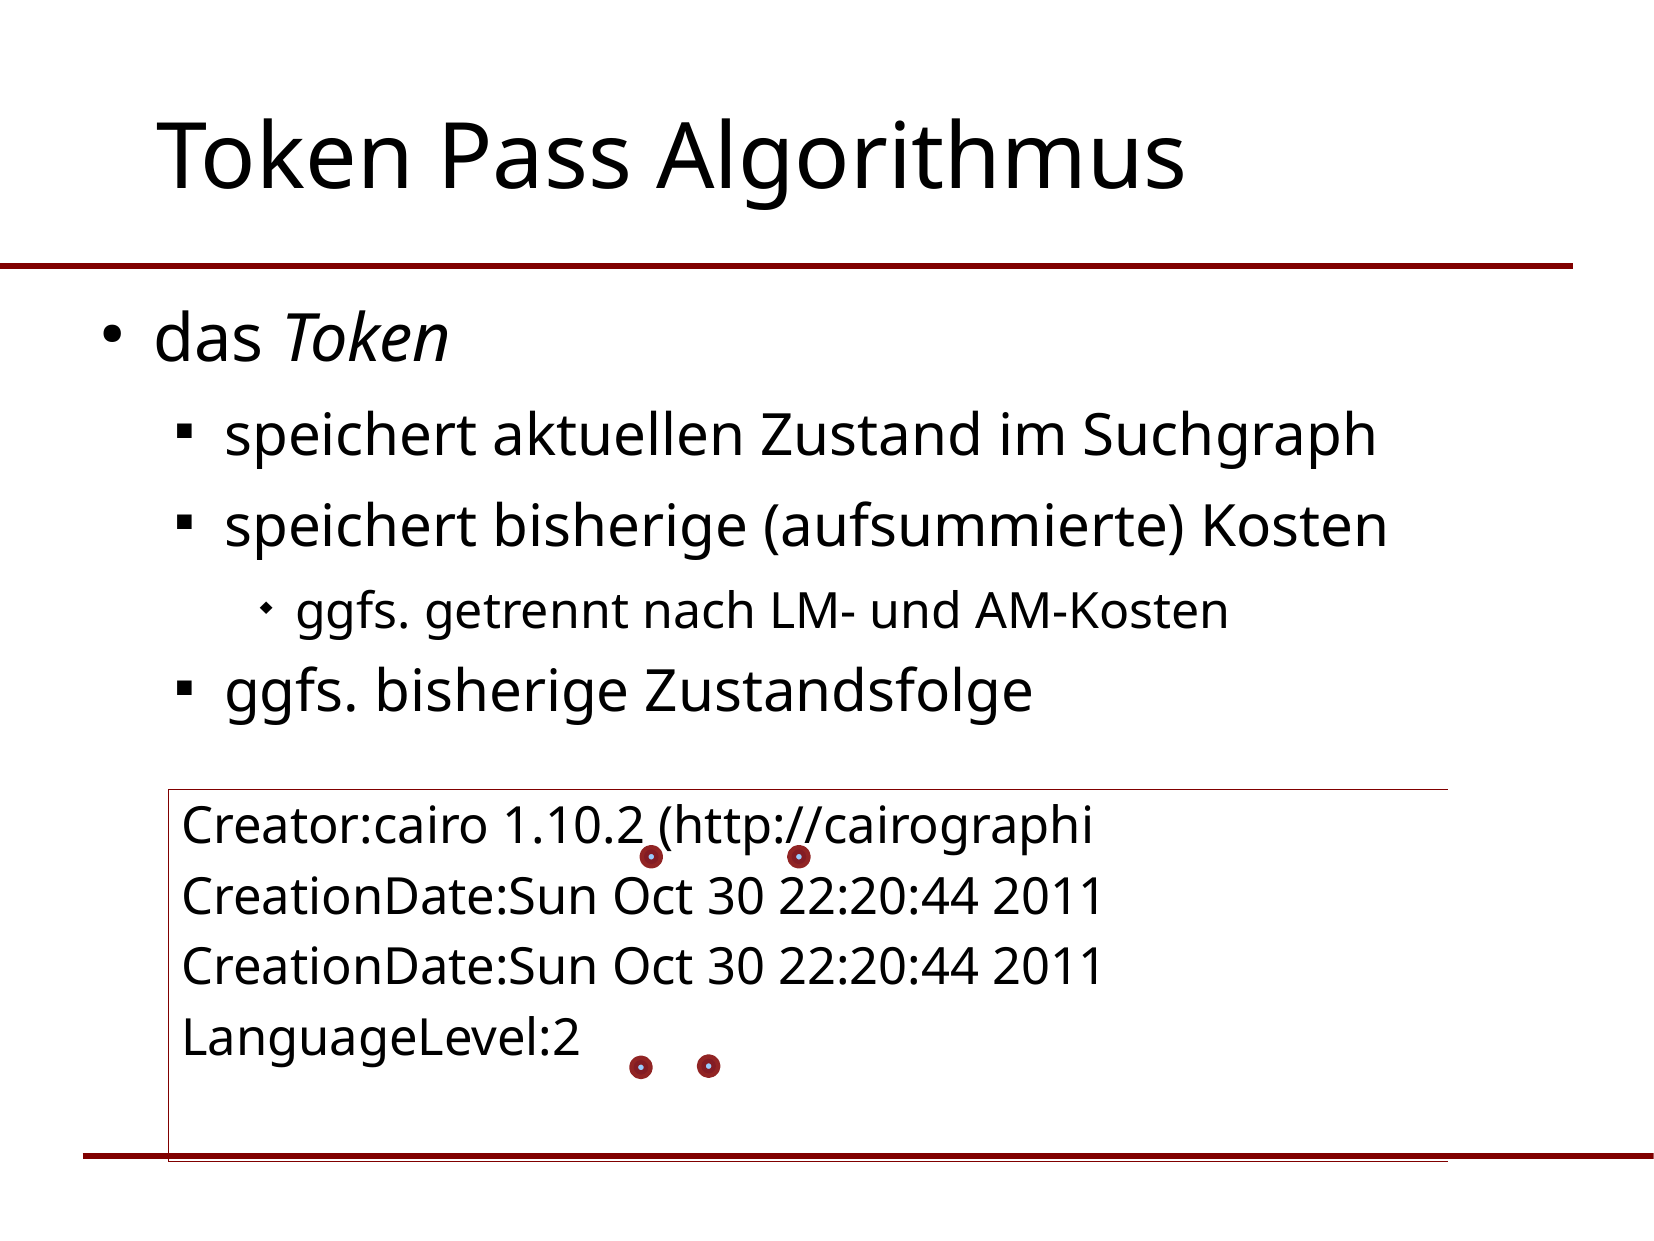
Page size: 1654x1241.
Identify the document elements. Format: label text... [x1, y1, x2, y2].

title Token Pass Algorithmus [82, 49, 1571, 257]
text_box [701, 1058, 717, 1074]
picture [165, 786, 1448, 1162]
text_box [633, 1059, 649, 1075]
text_box [791, 849, 807, 865]
list das Token speichert aktuellen Zustand im Suchgraph speichert bisherige (aufsummierte) Kosten ggfs. getrennt nach LM- und AM-Kosten ggfs. bisherige Zustandsfolge [82, 290, 1571, 1188]
text_box [643, 849, 659, 865]
